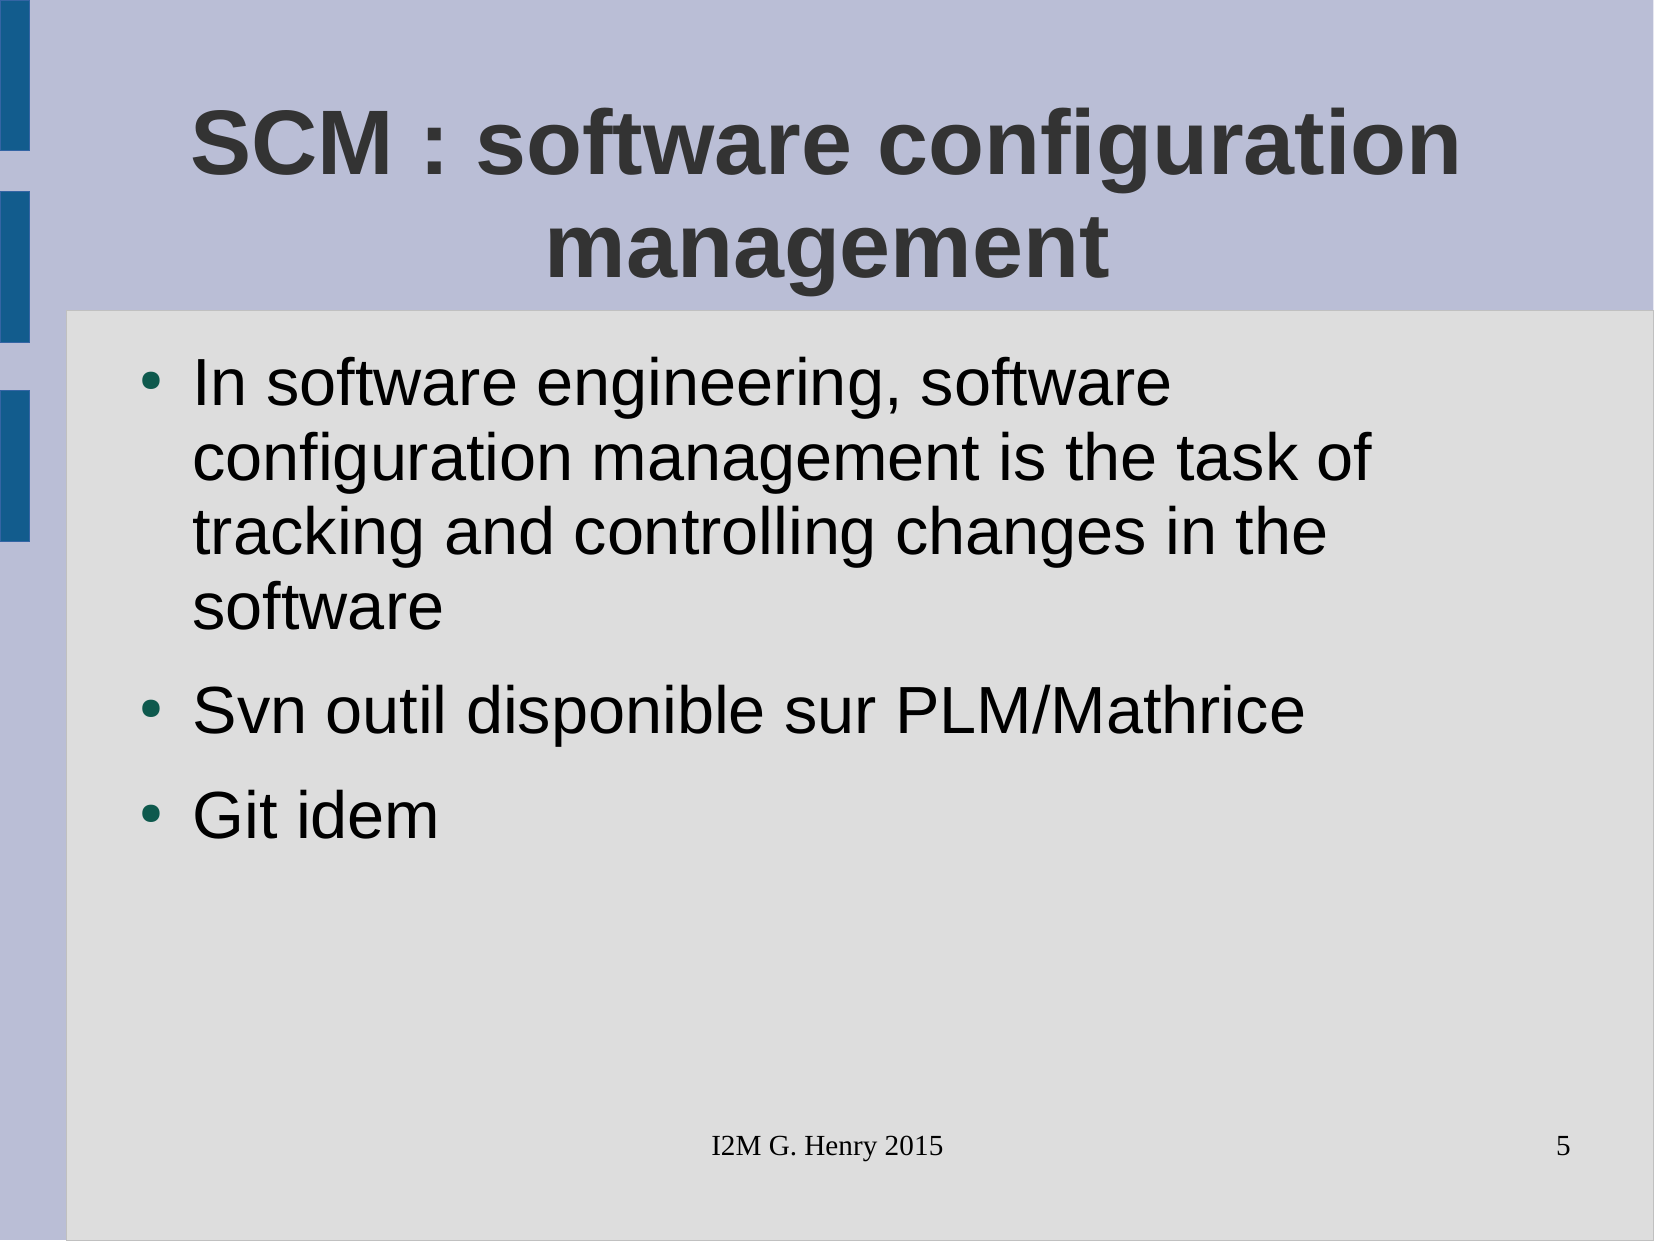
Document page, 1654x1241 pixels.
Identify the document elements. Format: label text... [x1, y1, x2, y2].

list In software engineering, software configuration management is the task of tracking and controlling changes in the software Svn outil disponible sur PLM/Mathrice Git idem [121, 344, 1534, 1065]
title SCM : software configuration management [121, 91, 1534, 299]
